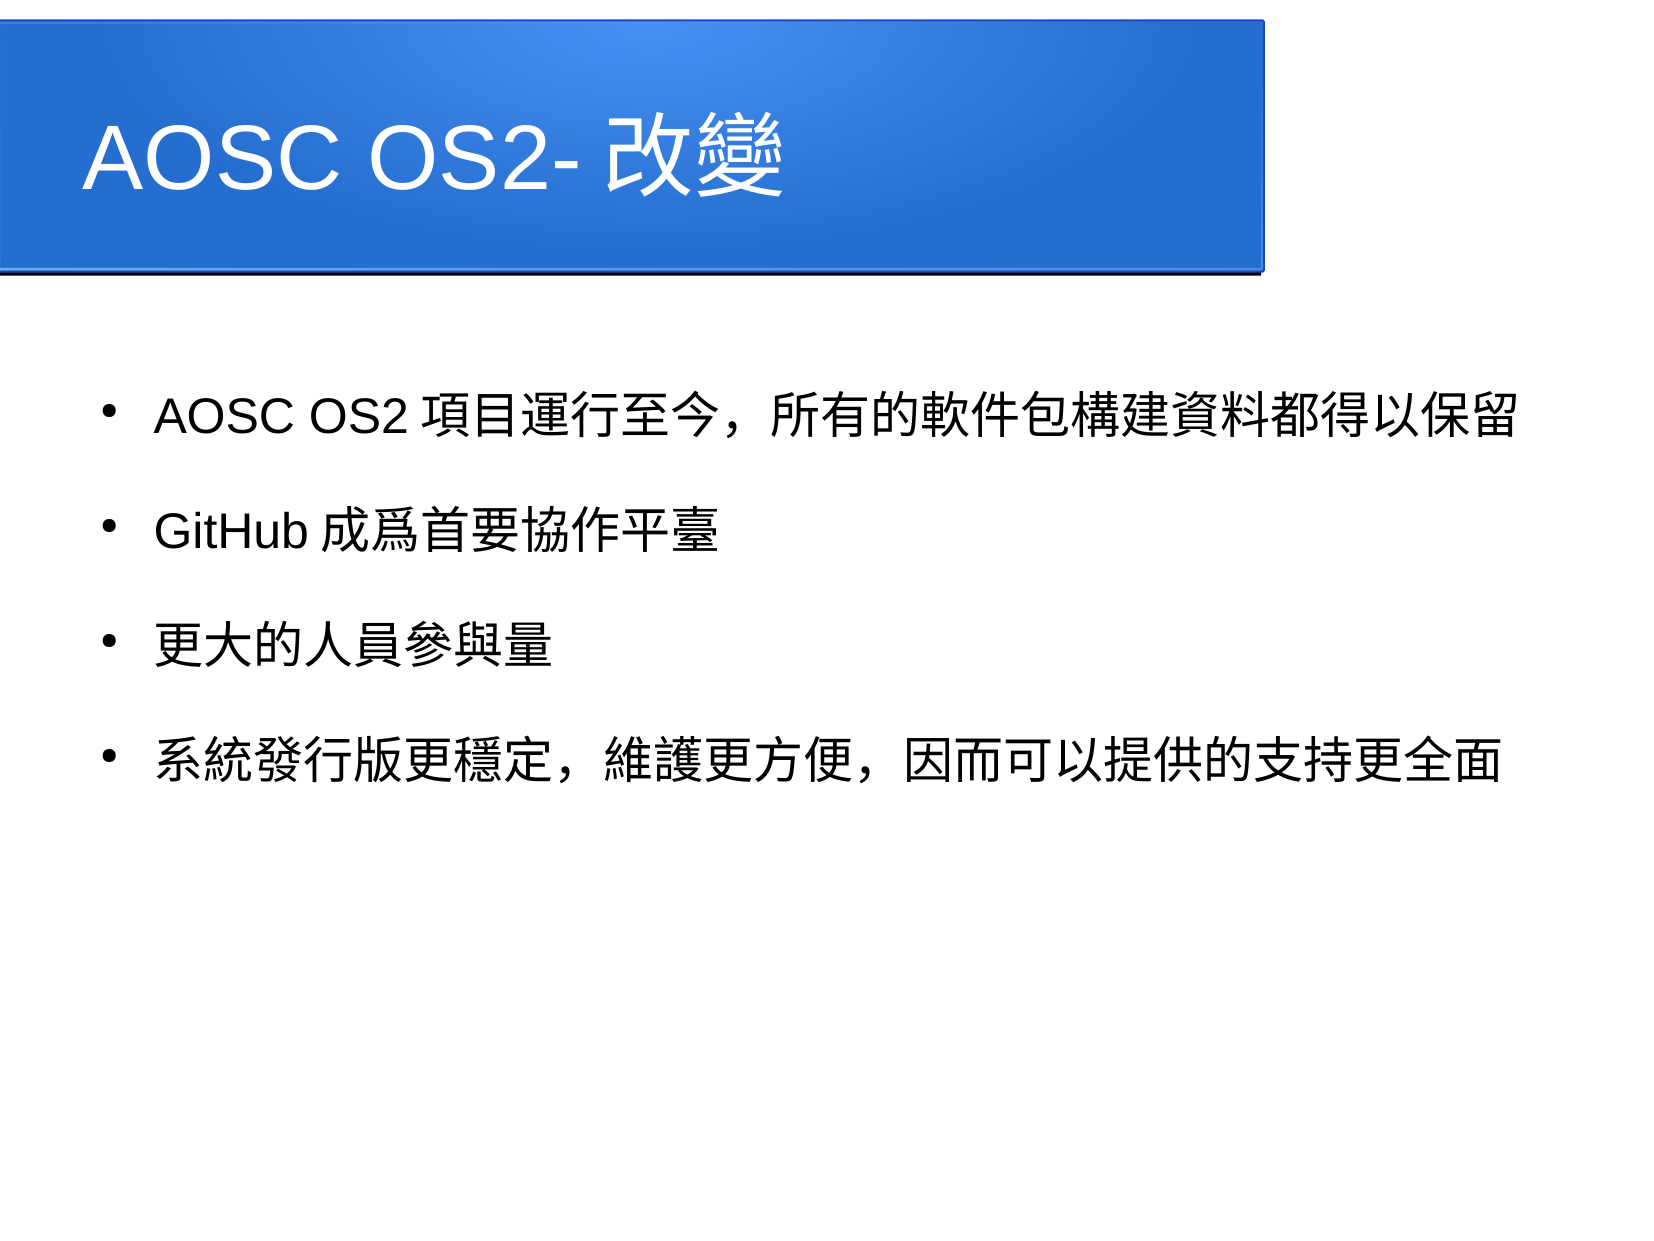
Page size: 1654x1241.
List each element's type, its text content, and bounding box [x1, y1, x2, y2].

title AOSC OS2-改變 [82, 47, 1235, 252]
list AOSC OS2項目運行至今，所有的軟件包構建資料都得以保留 GitHub成爲首要協作平臺 更大的人員參與量 系統發行版更穩定，維護更方便，因而可以提供的支持更全面 [82, 375, 1571, 1096]
